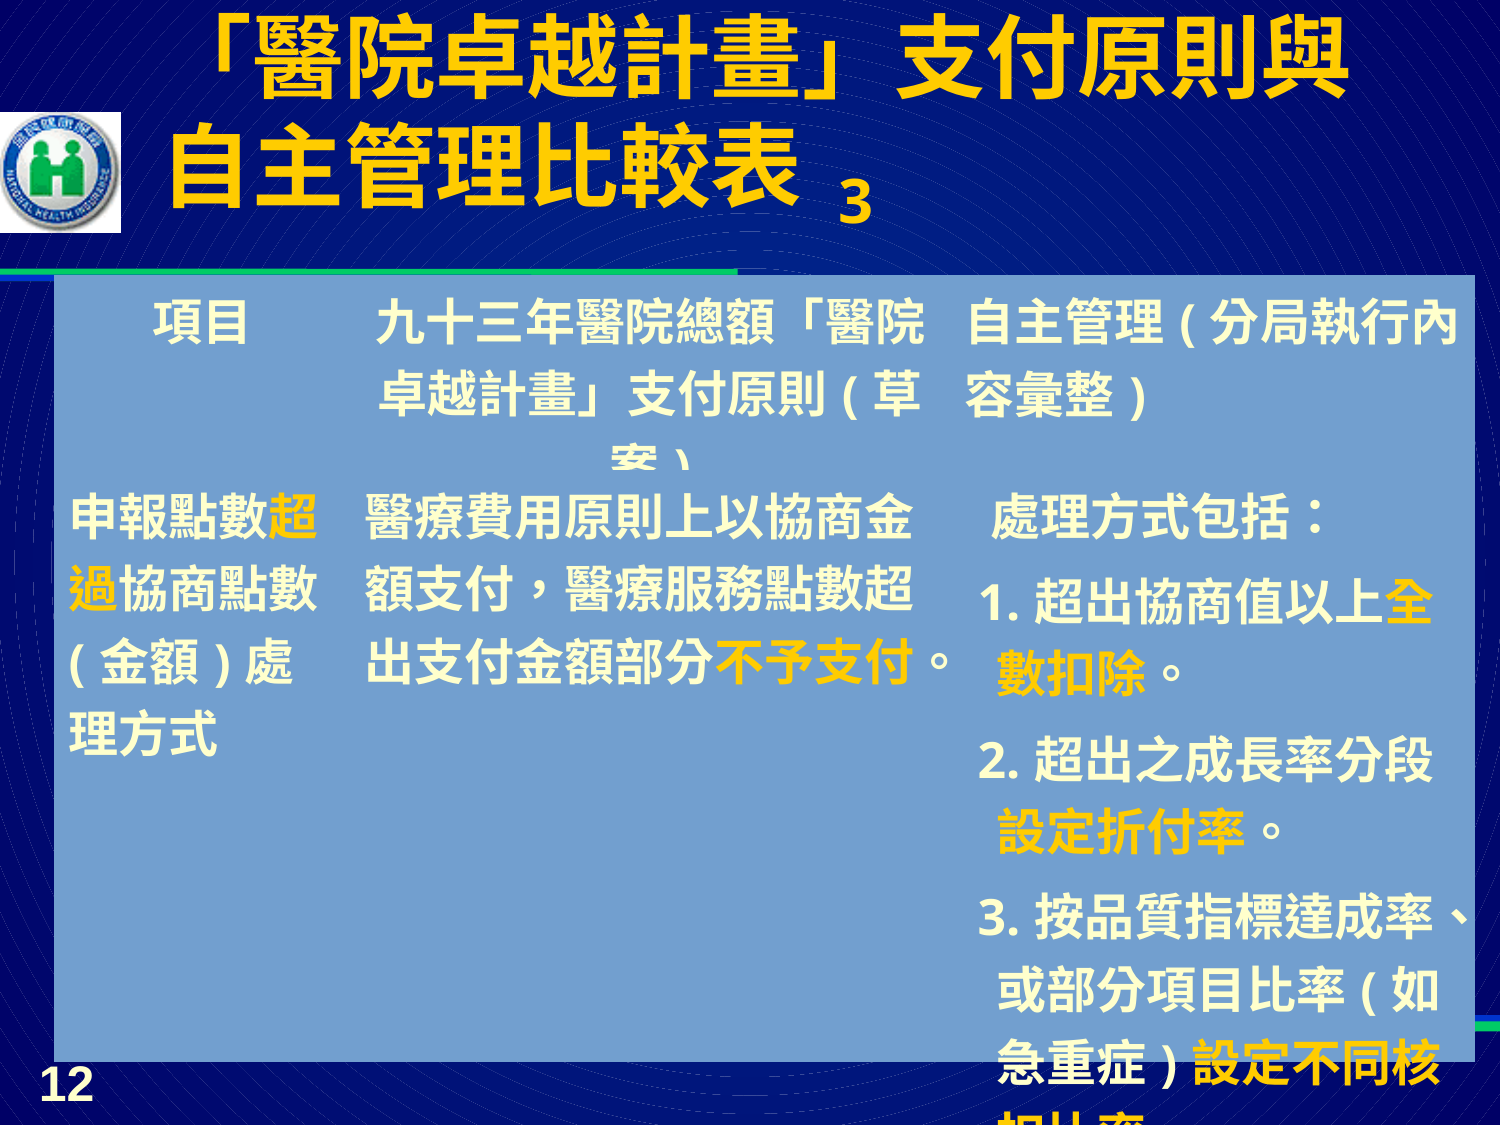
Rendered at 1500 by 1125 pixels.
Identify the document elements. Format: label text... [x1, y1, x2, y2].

table_cell 處理方式包括： 1.超出協商值以上全數扣除。 2.超出之成長率分段設定折付率。 3.按品質指標達成率、或部分項目比率(如急重症)設定不同核扣比率。 [950, 470, 1475, 1062]
table_header 項目 [54, 275, 350, 470]
table_header 自主管理(分局執行內容彙整) [950, 275, 1475, 470]
text_box [23, 1043, 337, 1119]
table_cell 申報點數超過協商點數(金額)處理方式 [54, 470, 350, 1062]
table_cell 醫療費用原則上以協商金額支付，醫療服務點數超出支付金額部分不予支付。 [350, 470, 950, 1062]
title 「醫院卓越計畫」支付原則與自主管理比較表 3 [145, 8, 1438, 244]
table_header 九十三年醫院總額「醫院卓越計畫」支付原則(草案) [350, 275, 950, 470]
